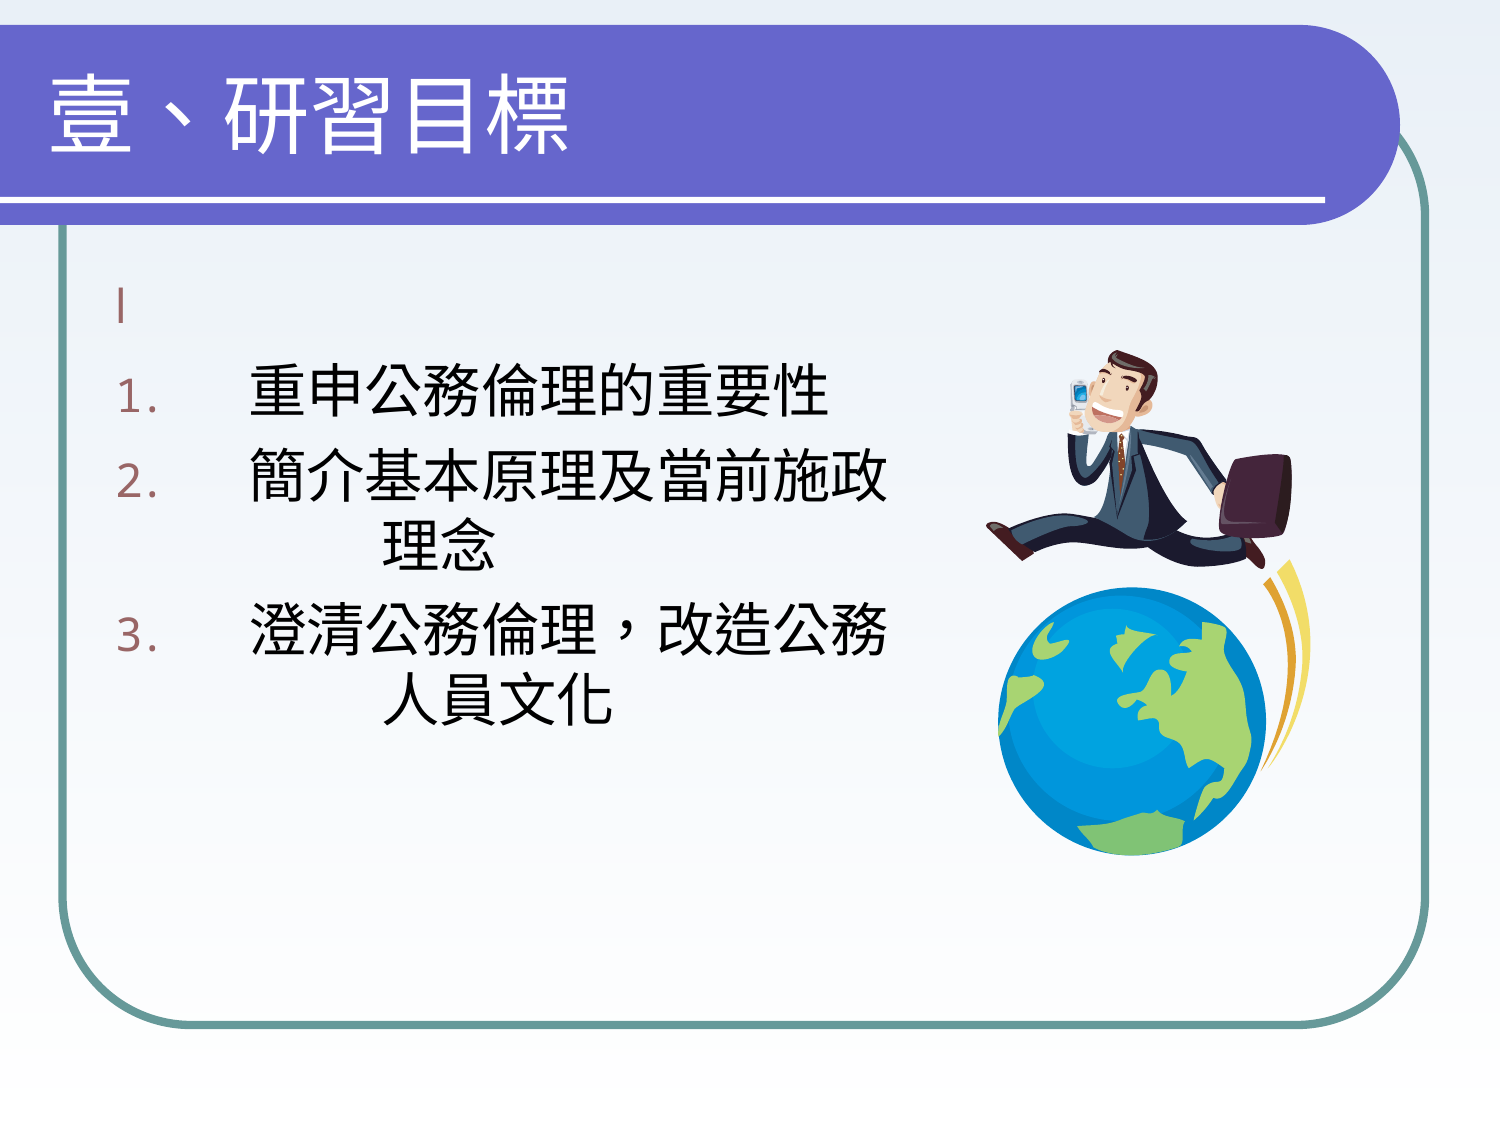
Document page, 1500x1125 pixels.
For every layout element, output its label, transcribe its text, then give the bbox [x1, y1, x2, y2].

list 重申公務倫理的重要性 簡介基本原理及當前施政理念 澄清公務倫理，改造公務人員文化 [99, 262, 940, 988]
picture [986, 350, 1311, 856]
title 壹、研習目標 [32, 37, 1347, 188]
